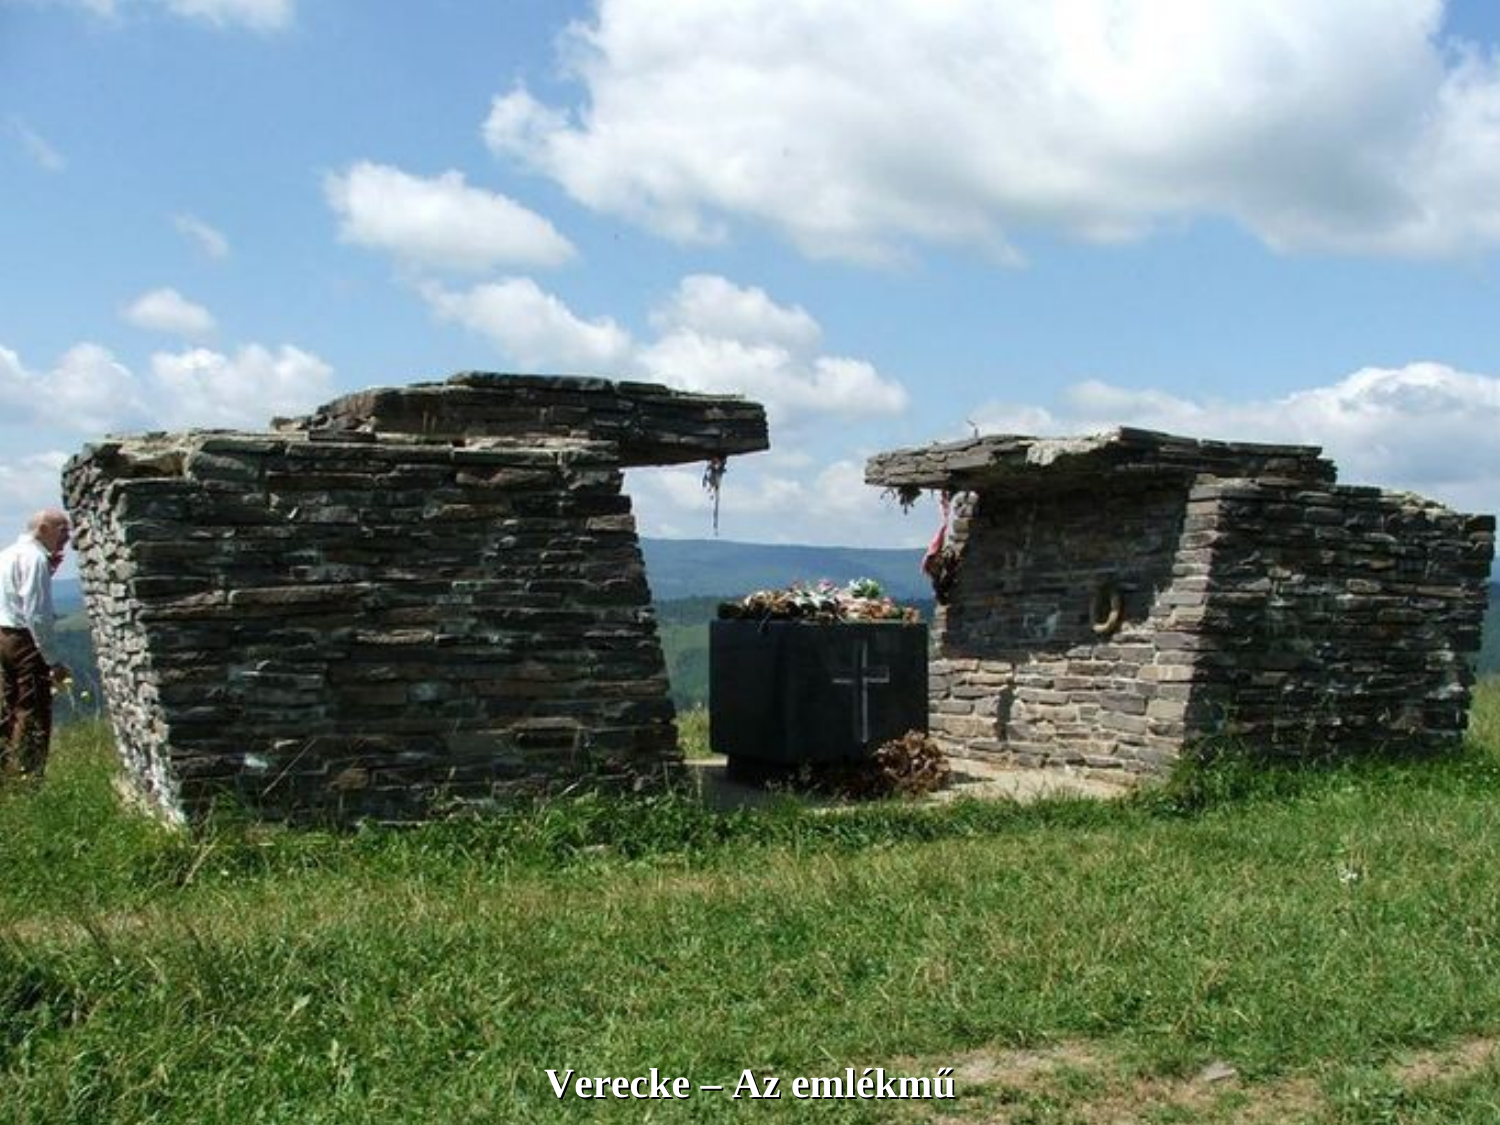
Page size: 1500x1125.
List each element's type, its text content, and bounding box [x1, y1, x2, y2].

title Verecke – Az emlékmű [0, 1037, 1500, 1125]
picture [0, 0, 1500, 1037]
